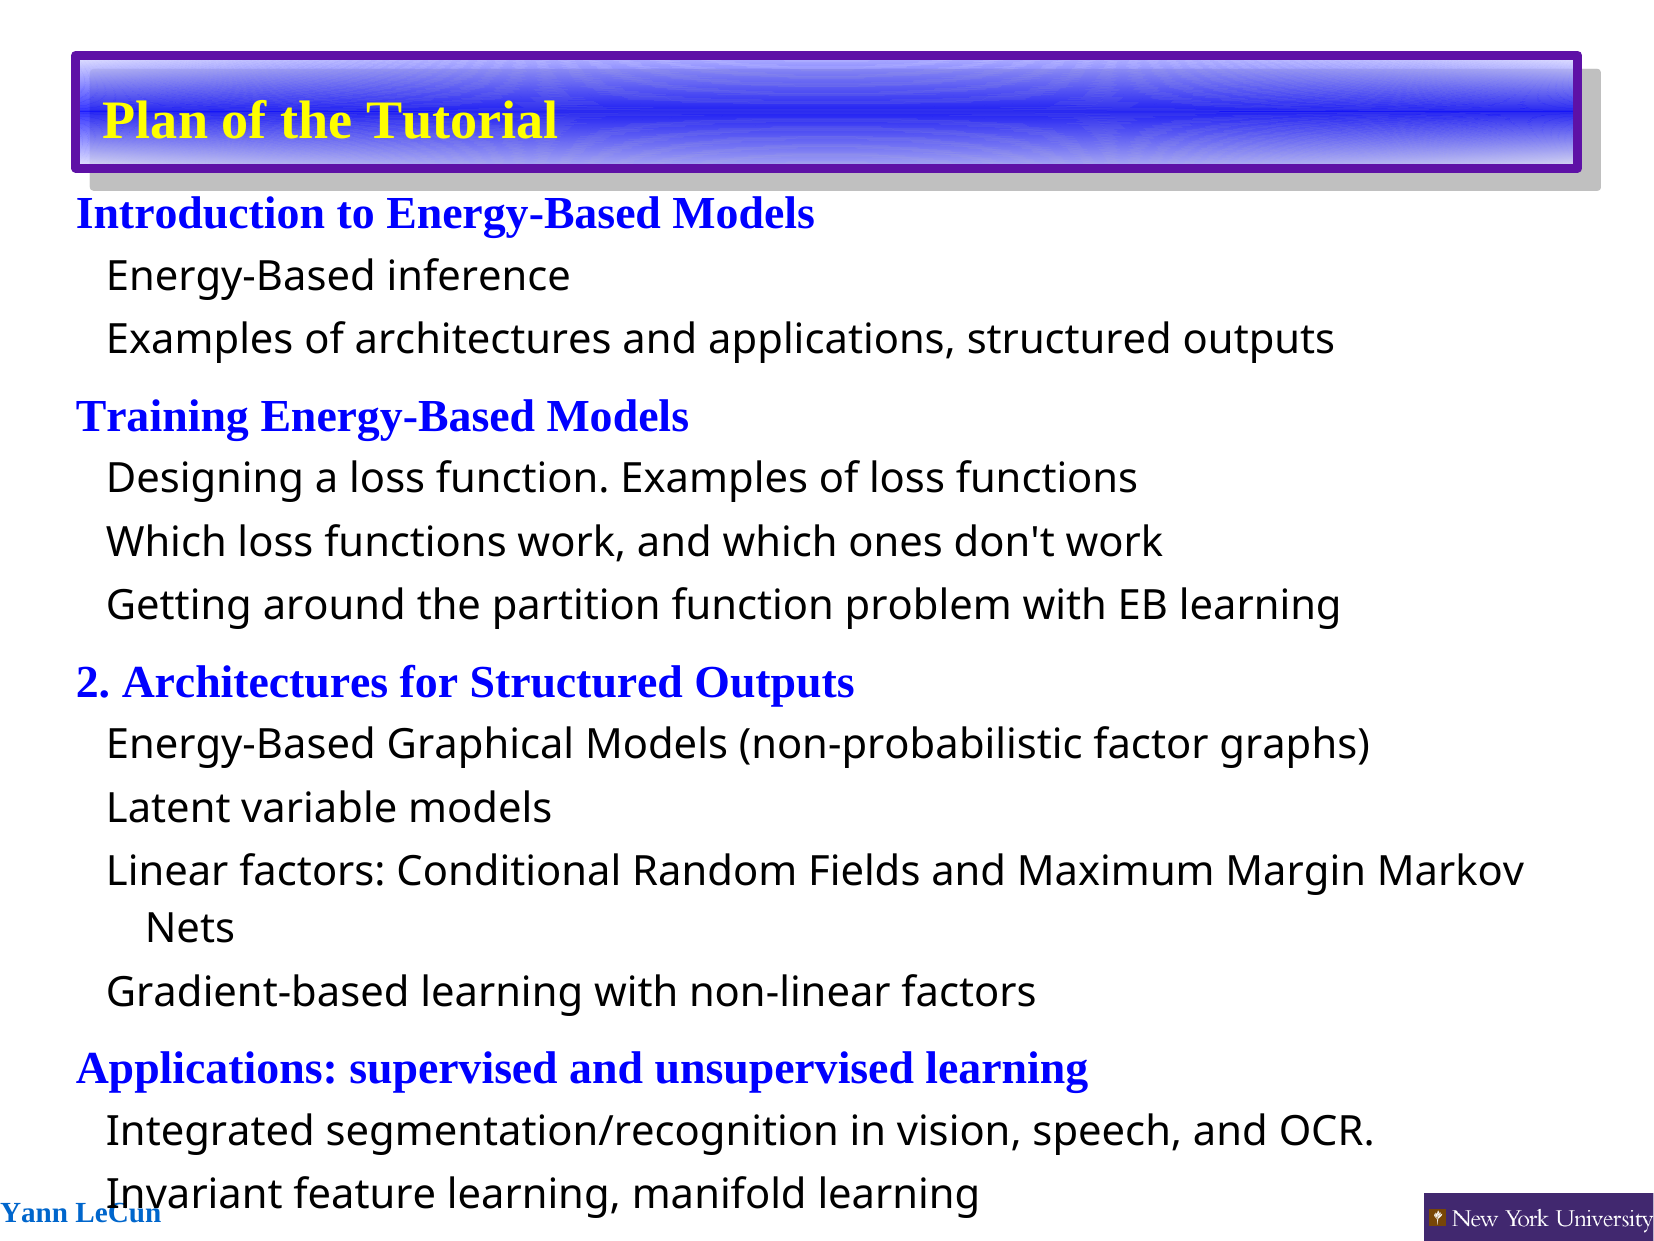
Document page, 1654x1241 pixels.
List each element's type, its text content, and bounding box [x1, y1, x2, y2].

title Plan of the Tutorial [75, 55, 1578, 169]
picture [1424, 1193, 1654, 1241]
list Introduction to Energy-Based Models Energy-Based inference Examples of architectures and applications, structured outputs Training Energy-Based Models Designing a loss function. Examples of loss functions Which loss functions work, and which ones don't work Getting around the partition function problem with EB learning 2. Architectures for Structured Outputs Energy-Based Graphical Models (non-probabilistic factor graphs) Latent variable models Linear factors: Conditional Random Fields and Maximum Margin Markov Nets Gradient-based learning with non-linear factors Applications: supervised and unsupervised learning Integrated segmentation/recognition in vision, speech, and OCR. Invariant feature learning, manifold learning [75, 188, 1597, 1210]
